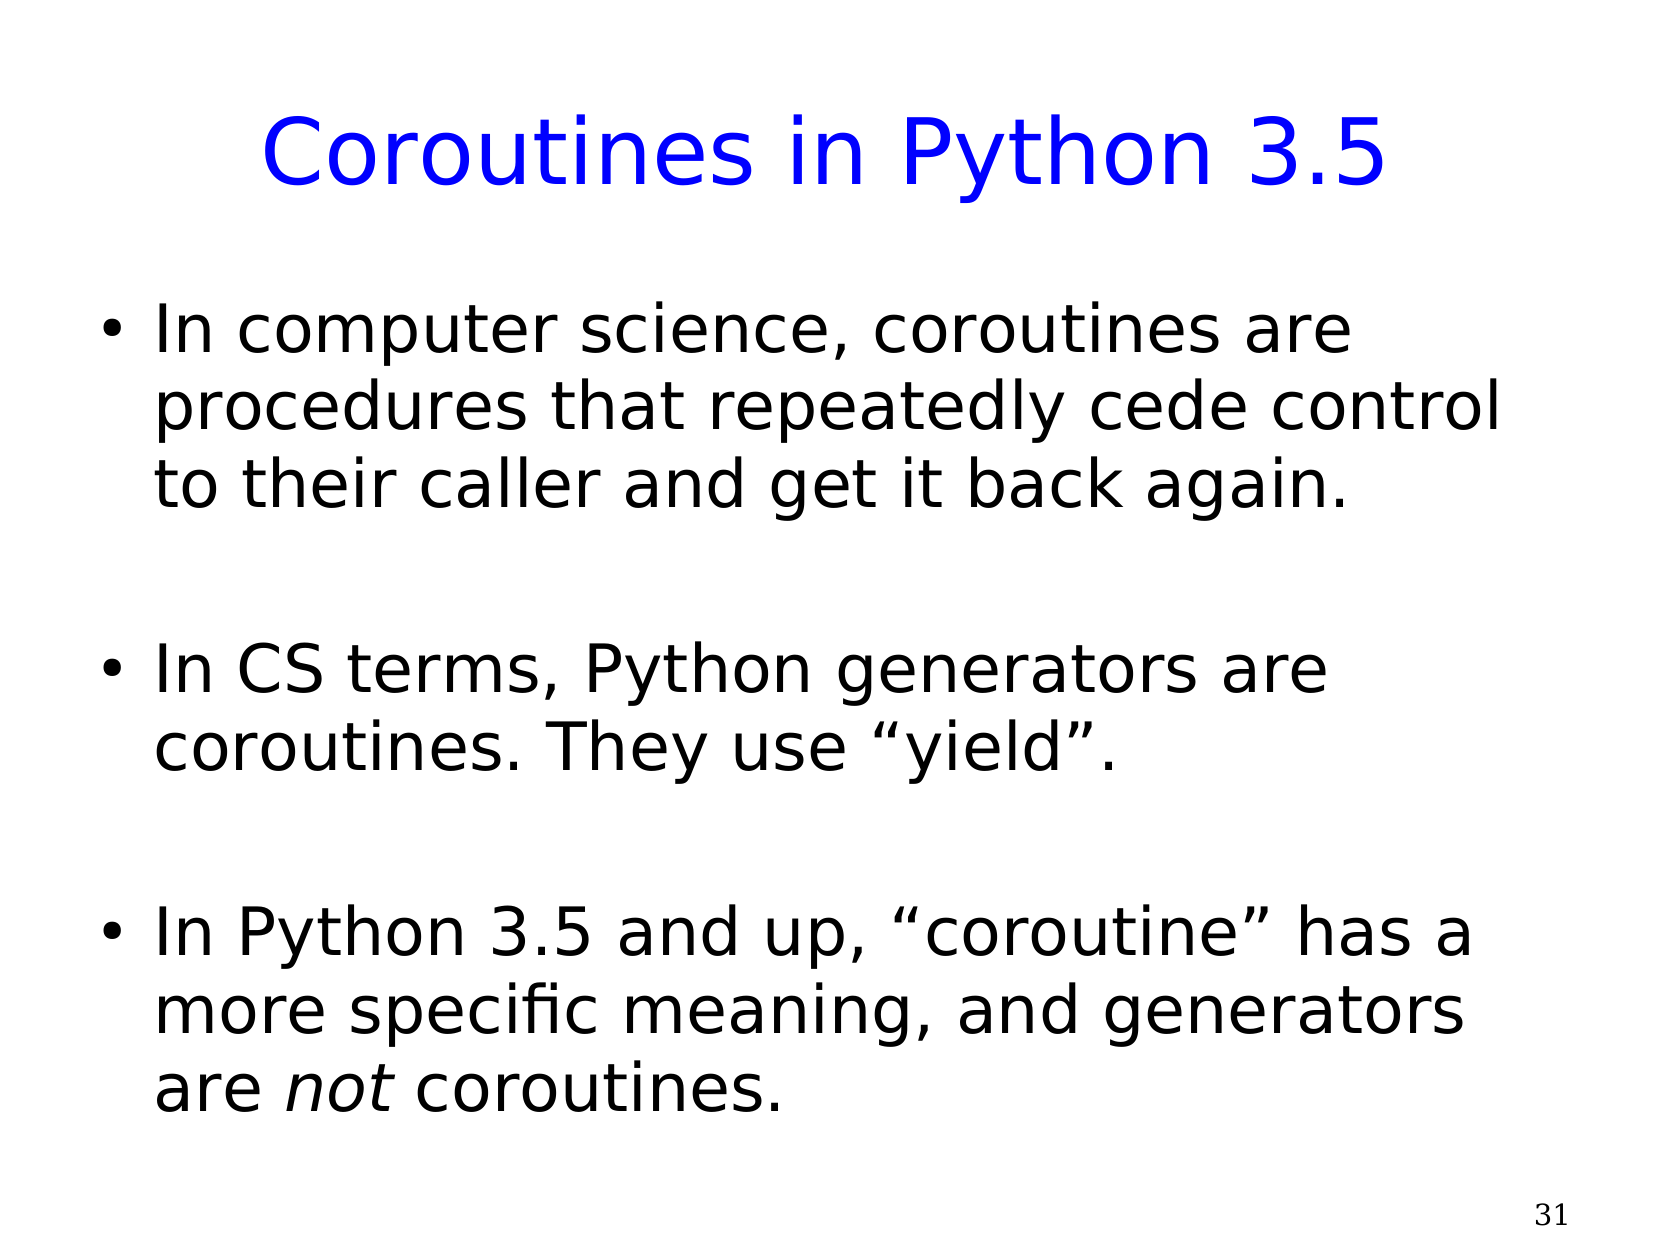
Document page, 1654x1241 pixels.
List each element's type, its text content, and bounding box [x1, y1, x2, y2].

list In computer science, coroutines are procedures that repeatedly cede control to their caller and get it back again. In CS terms, Python generators are coroutines. They use “yield”. In Python 3.5 and up, “coroutine” has a more specific meaning, and generators are not coroutines. [82, 290, 1571, 1128]
title Coroutines in Python 3.5 [82, 49, 1571, 257]
